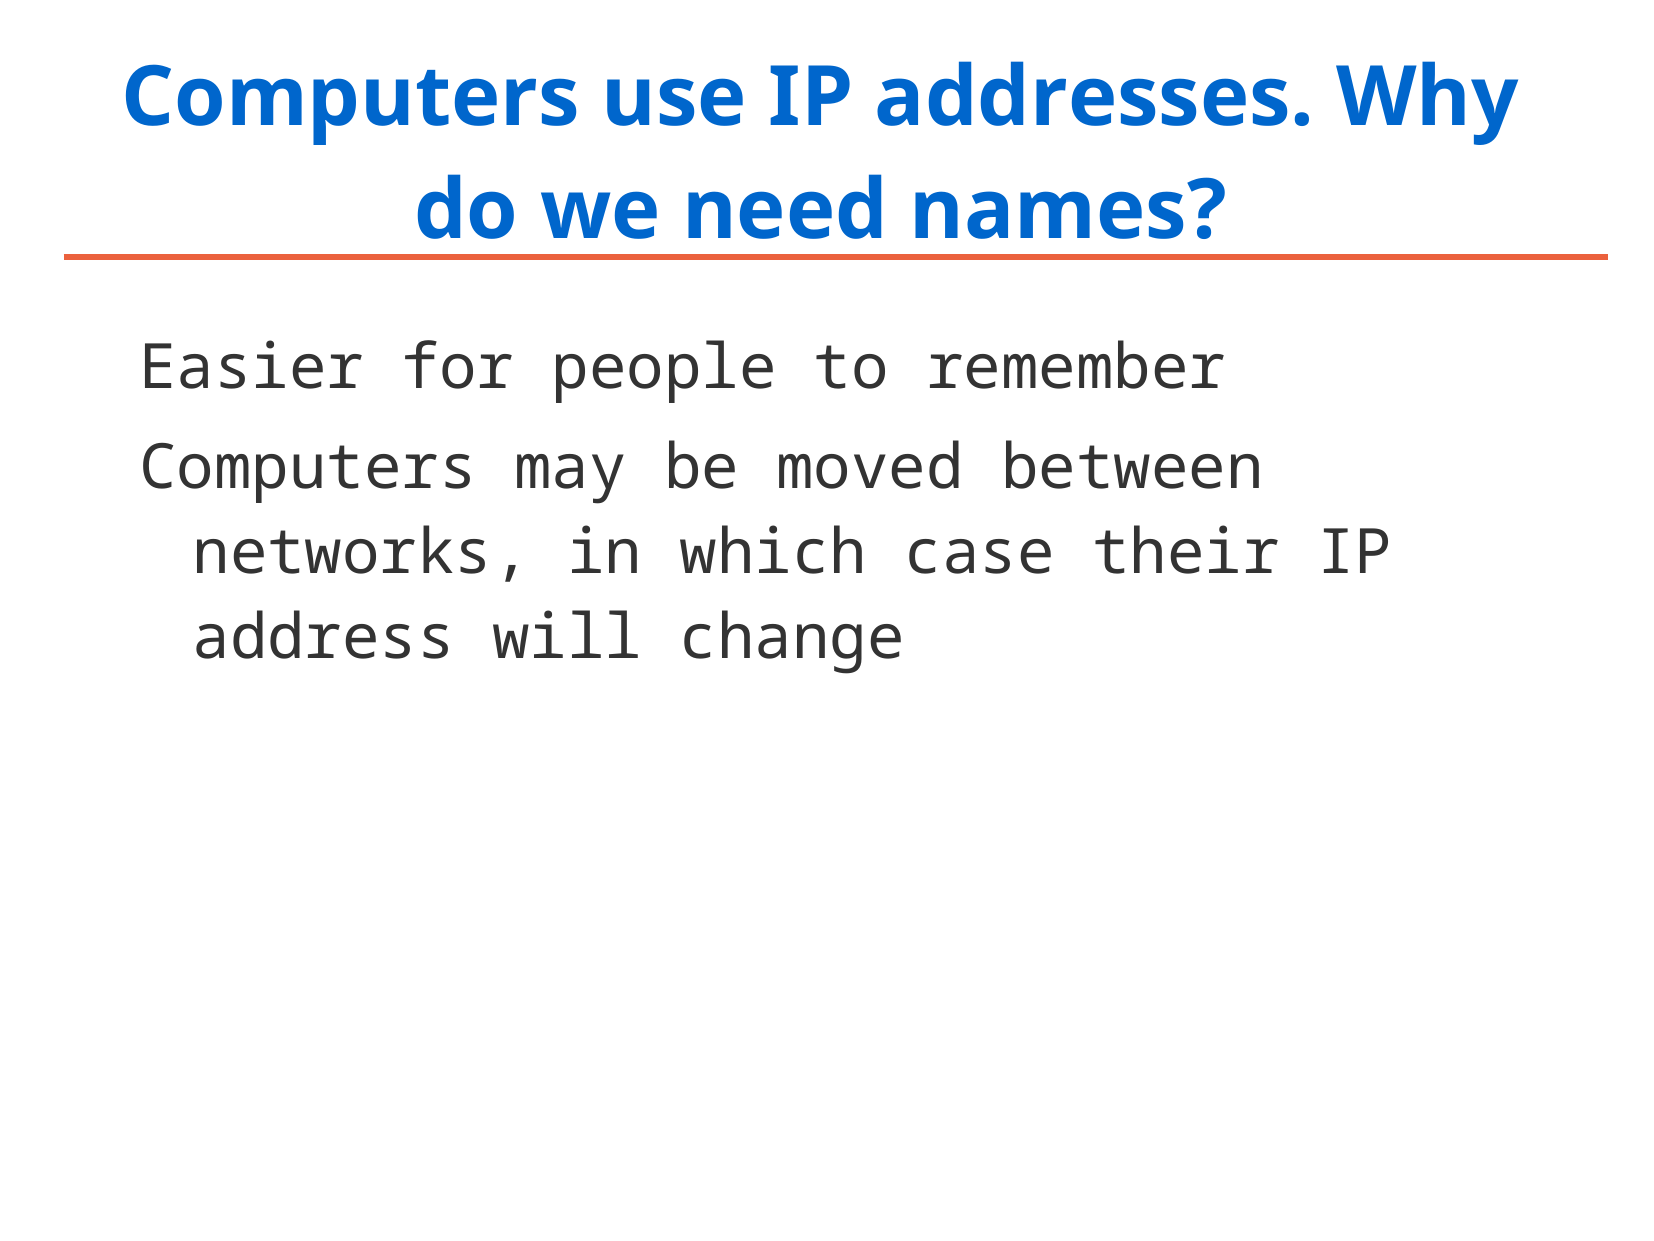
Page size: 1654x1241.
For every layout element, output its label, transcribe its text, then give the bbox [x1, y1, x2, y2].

title Computers use IP addresses. Why do we need names? [121, 46, 1534, 254]
list Easier for people to remember Computers may be moved between networks, in which case their IP address will change [121, 322, 1561, 1133]
